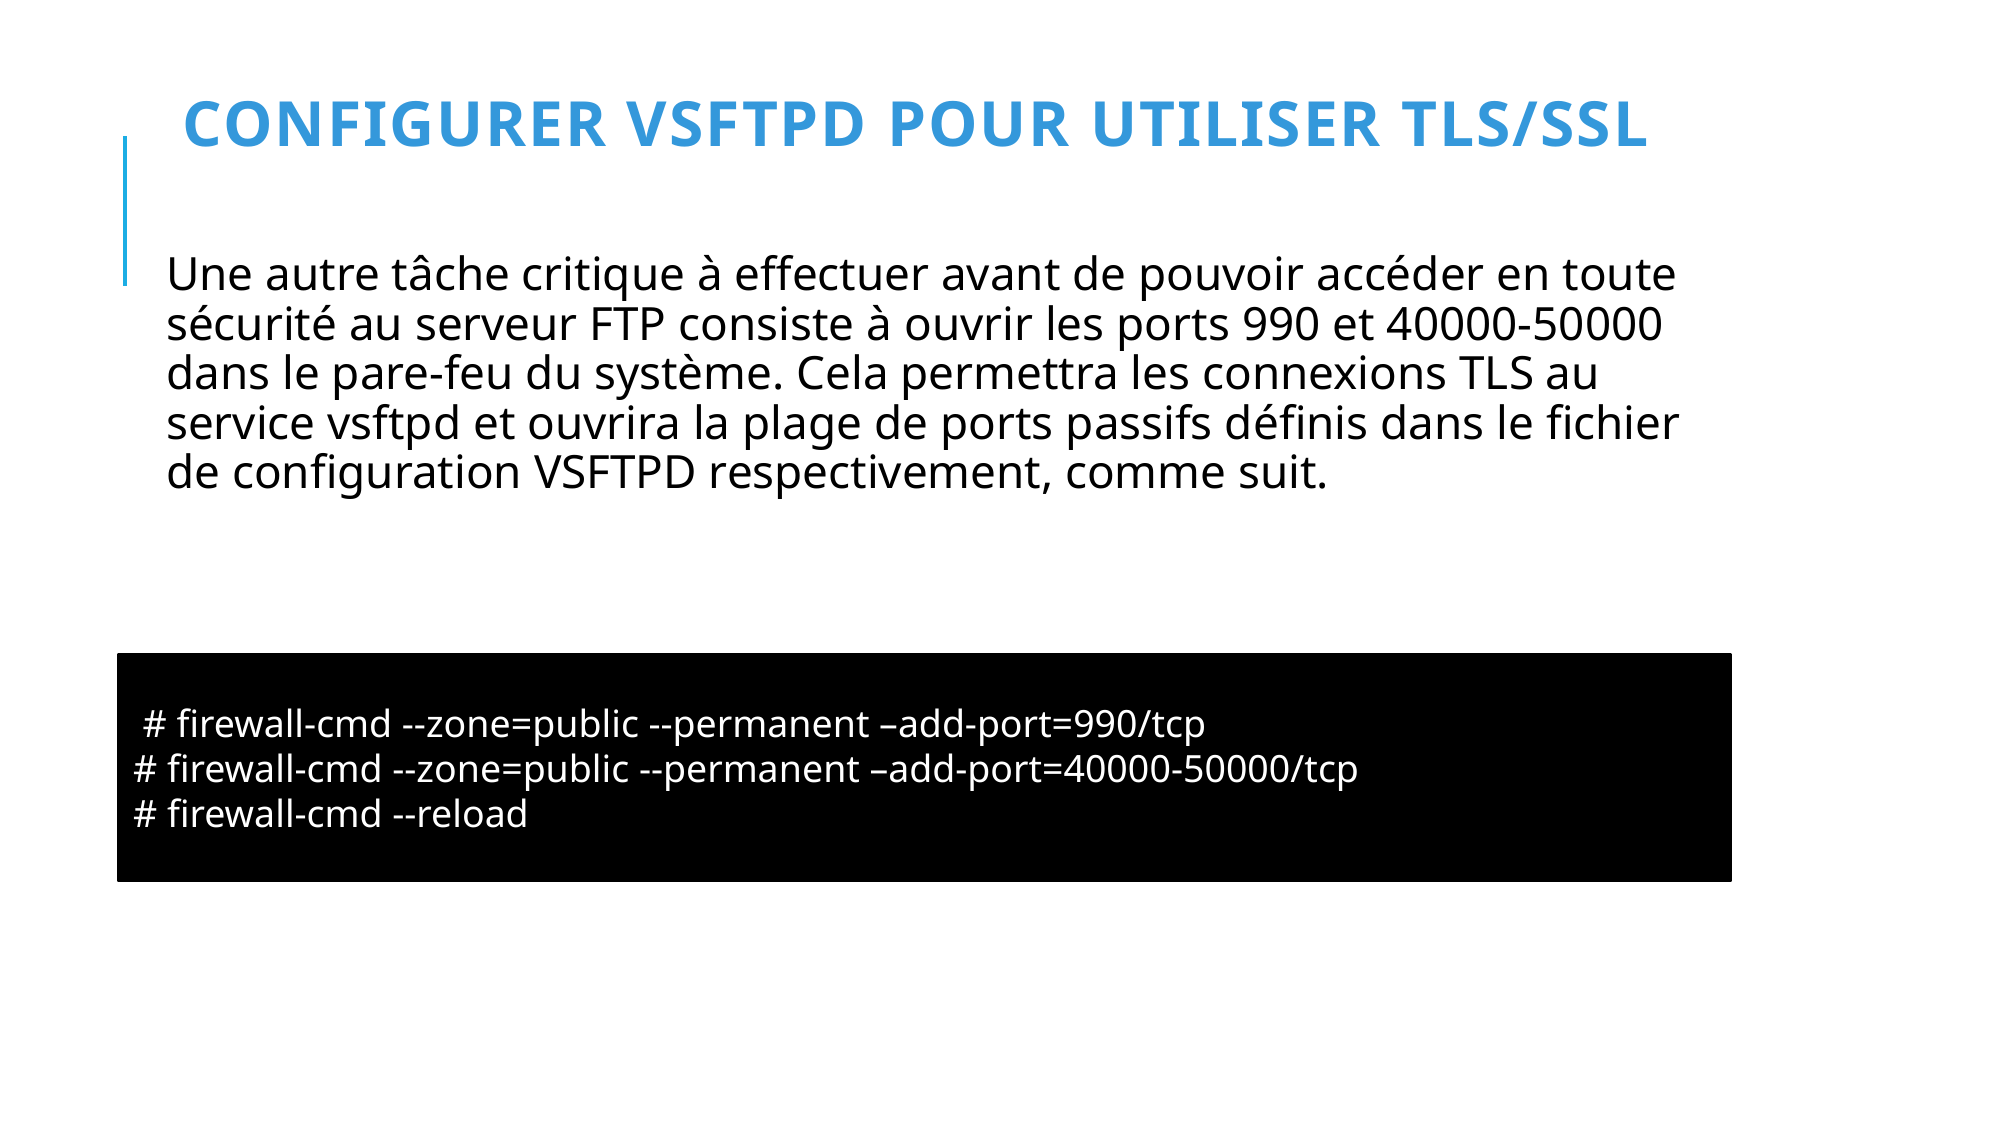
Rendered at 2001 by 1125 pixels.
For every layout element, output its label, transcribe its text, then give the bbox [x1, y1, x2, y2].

text_box # firewall-cmd --zone=public --permanent –add-port=990/tcp # firewall-cmd --zone=public --permanent –add-port=40000-50000/tcp # firewall-cmd --reload [118, 655, 1731, 881]
title Configurer VSftpd pour utiliser TLS/ssl [168, 90, 1763, 337]
list Une autre tâche critique à effectuer avant de pouvoir accéder en toute sécurité au serveur FTP consiste à ouvrir les ports 990 et 40000-50000 dans le pare-feu du système. Cela permettra les connexions TLS au service vsftpd et ouvrira la plage de ports passifs définis dans le fichier de configuration VSFTPD respectivement, comme suit. [158, 243, 1754, 1125]
